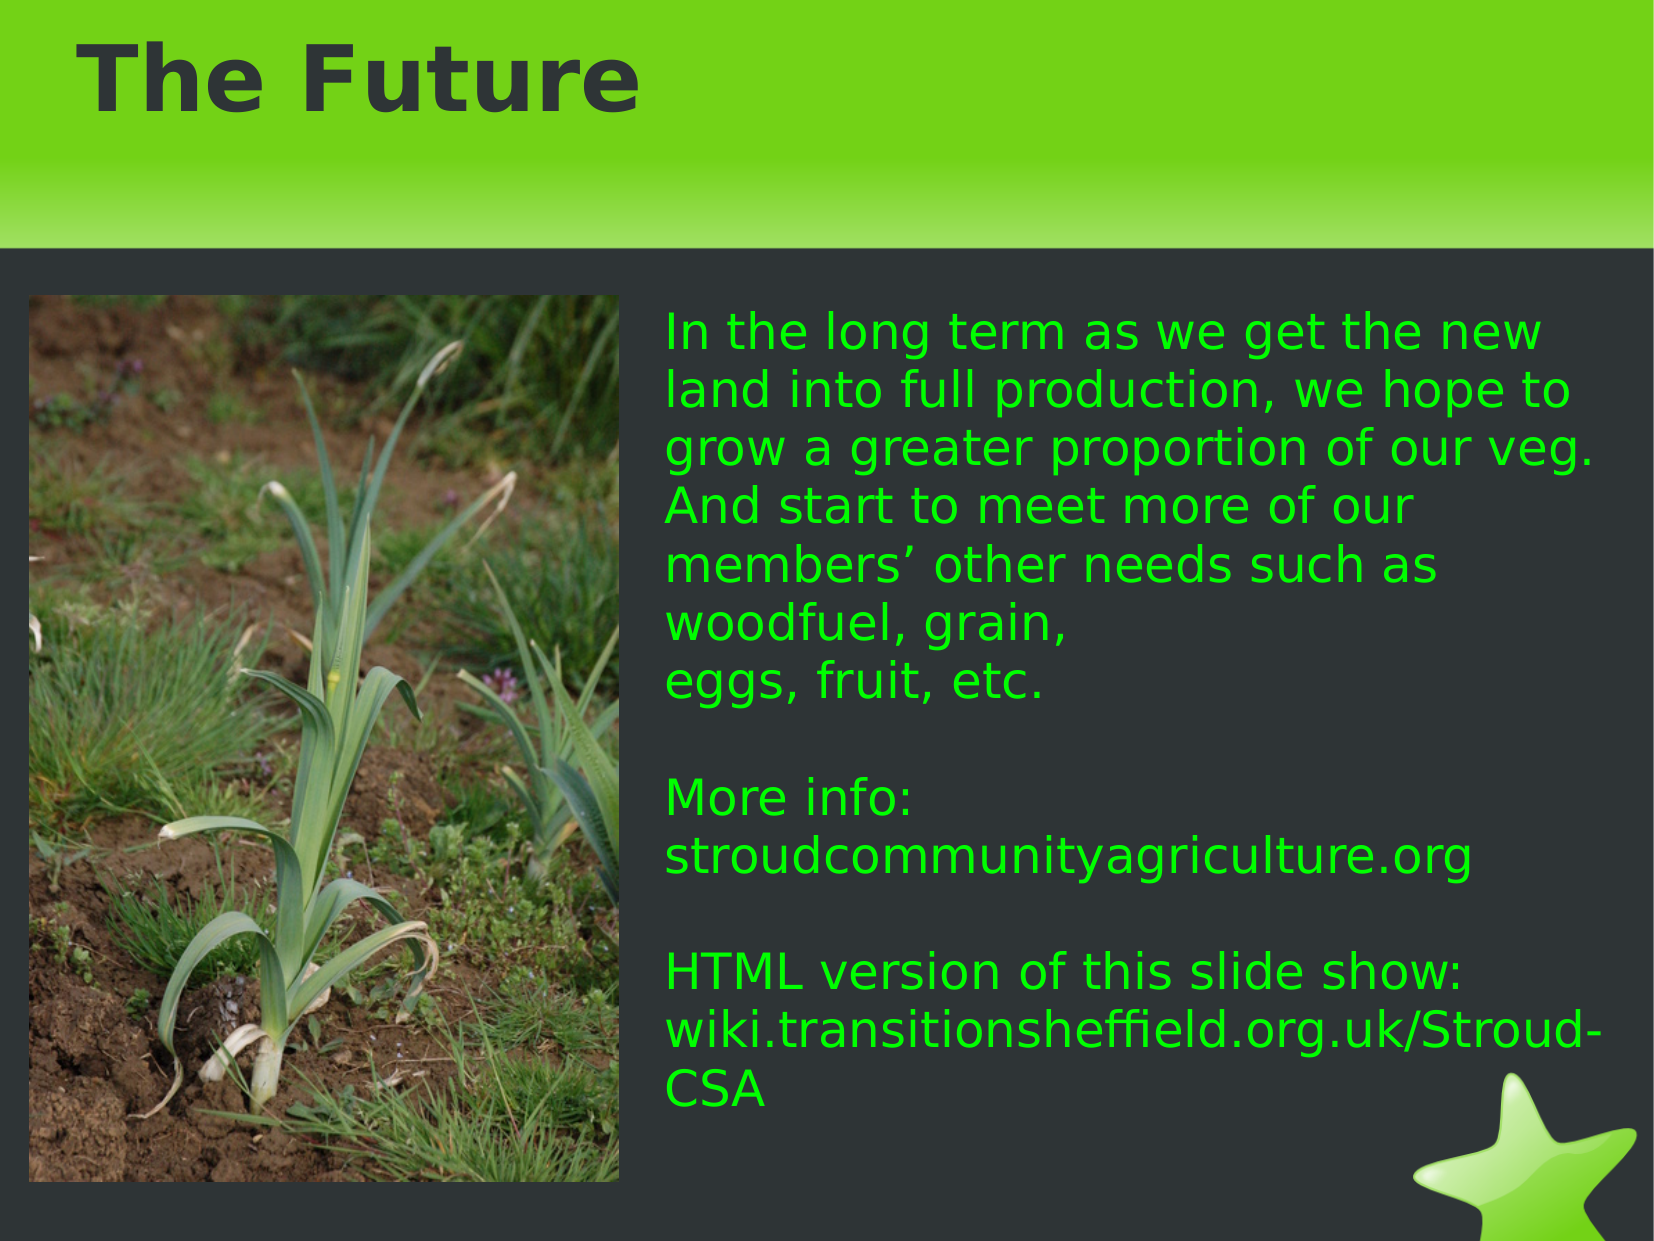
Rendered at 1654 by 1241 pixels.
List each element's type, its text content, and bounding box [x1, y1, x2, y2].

title The Future [76, 25, 1565, 240]
text_box In the long term as we get the new land into full production, we hope to grow a greater proportion of our veg. And start to meet more of our members’ other needs such as woodfuel, grain, eggs, fruit, etc. More info: stroudcommunityagriculture.org HTML version of this slide show: wiki.transitionsheffield.org.uk/Stroud-CSA [649, 295, 1633, 1184]
picture [0, 0, 1654, 1241]
